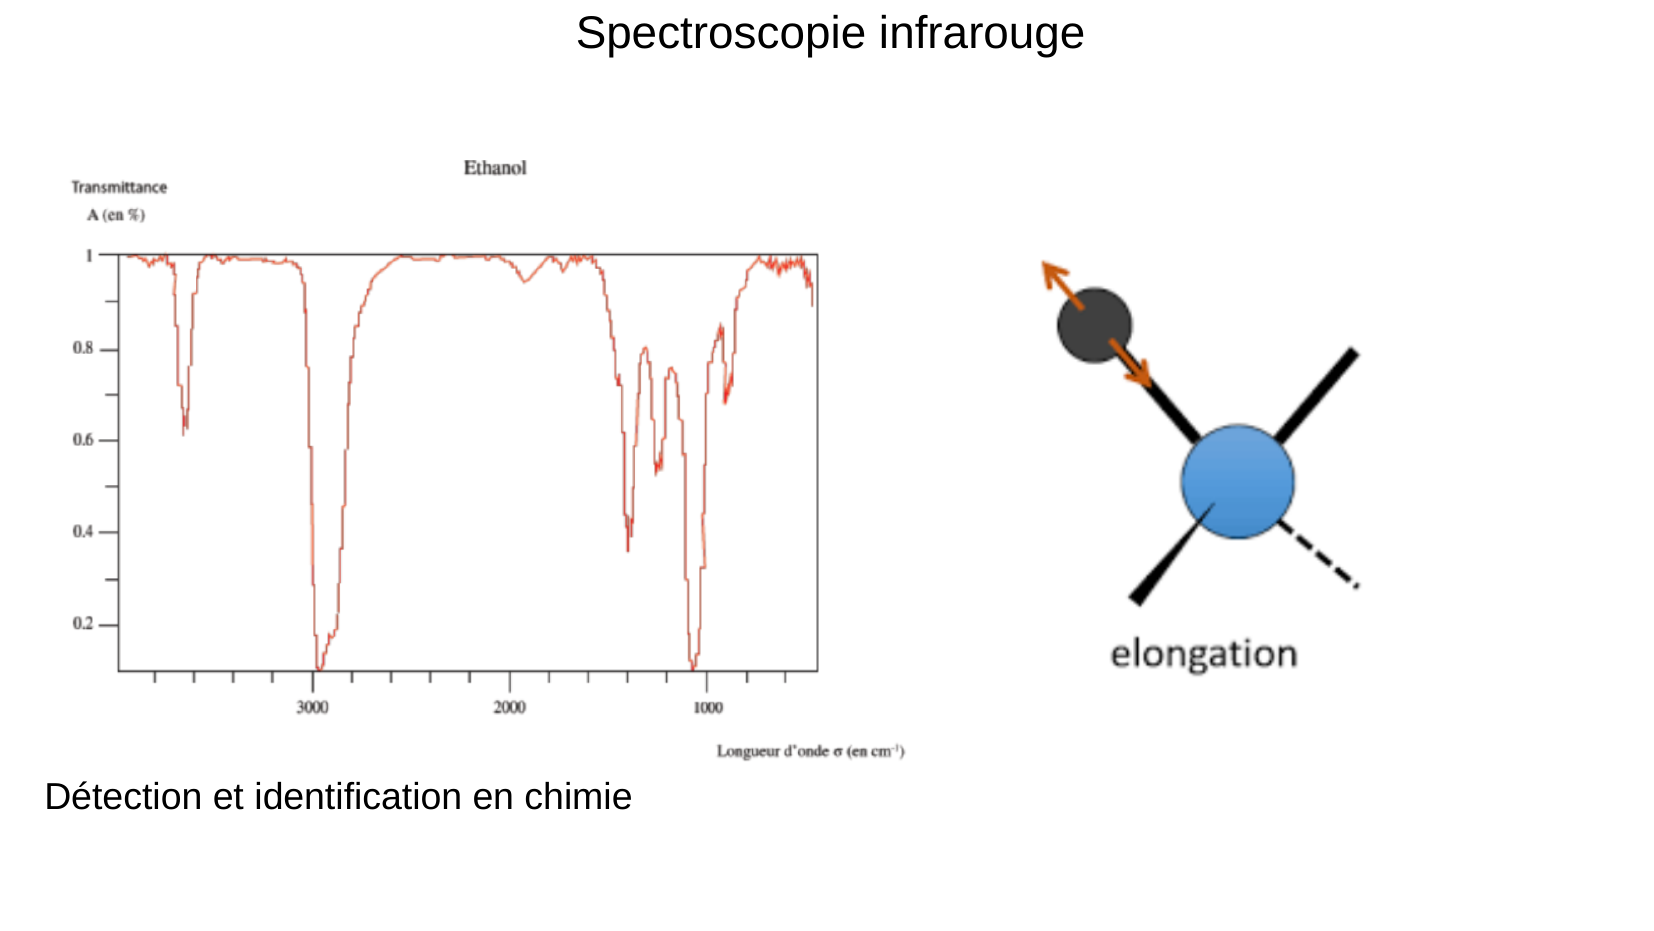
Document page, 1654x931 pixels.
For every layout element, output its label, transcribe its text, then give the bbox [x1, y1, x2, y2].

text_box Détection et identification en chimie [29, 767, 680, 857]
picture [59, 150, 916, 768]
text_box Spectroscopie infrarouge [561, 0, 1152, 118]
picture [1033, 257, 1390, 680]
